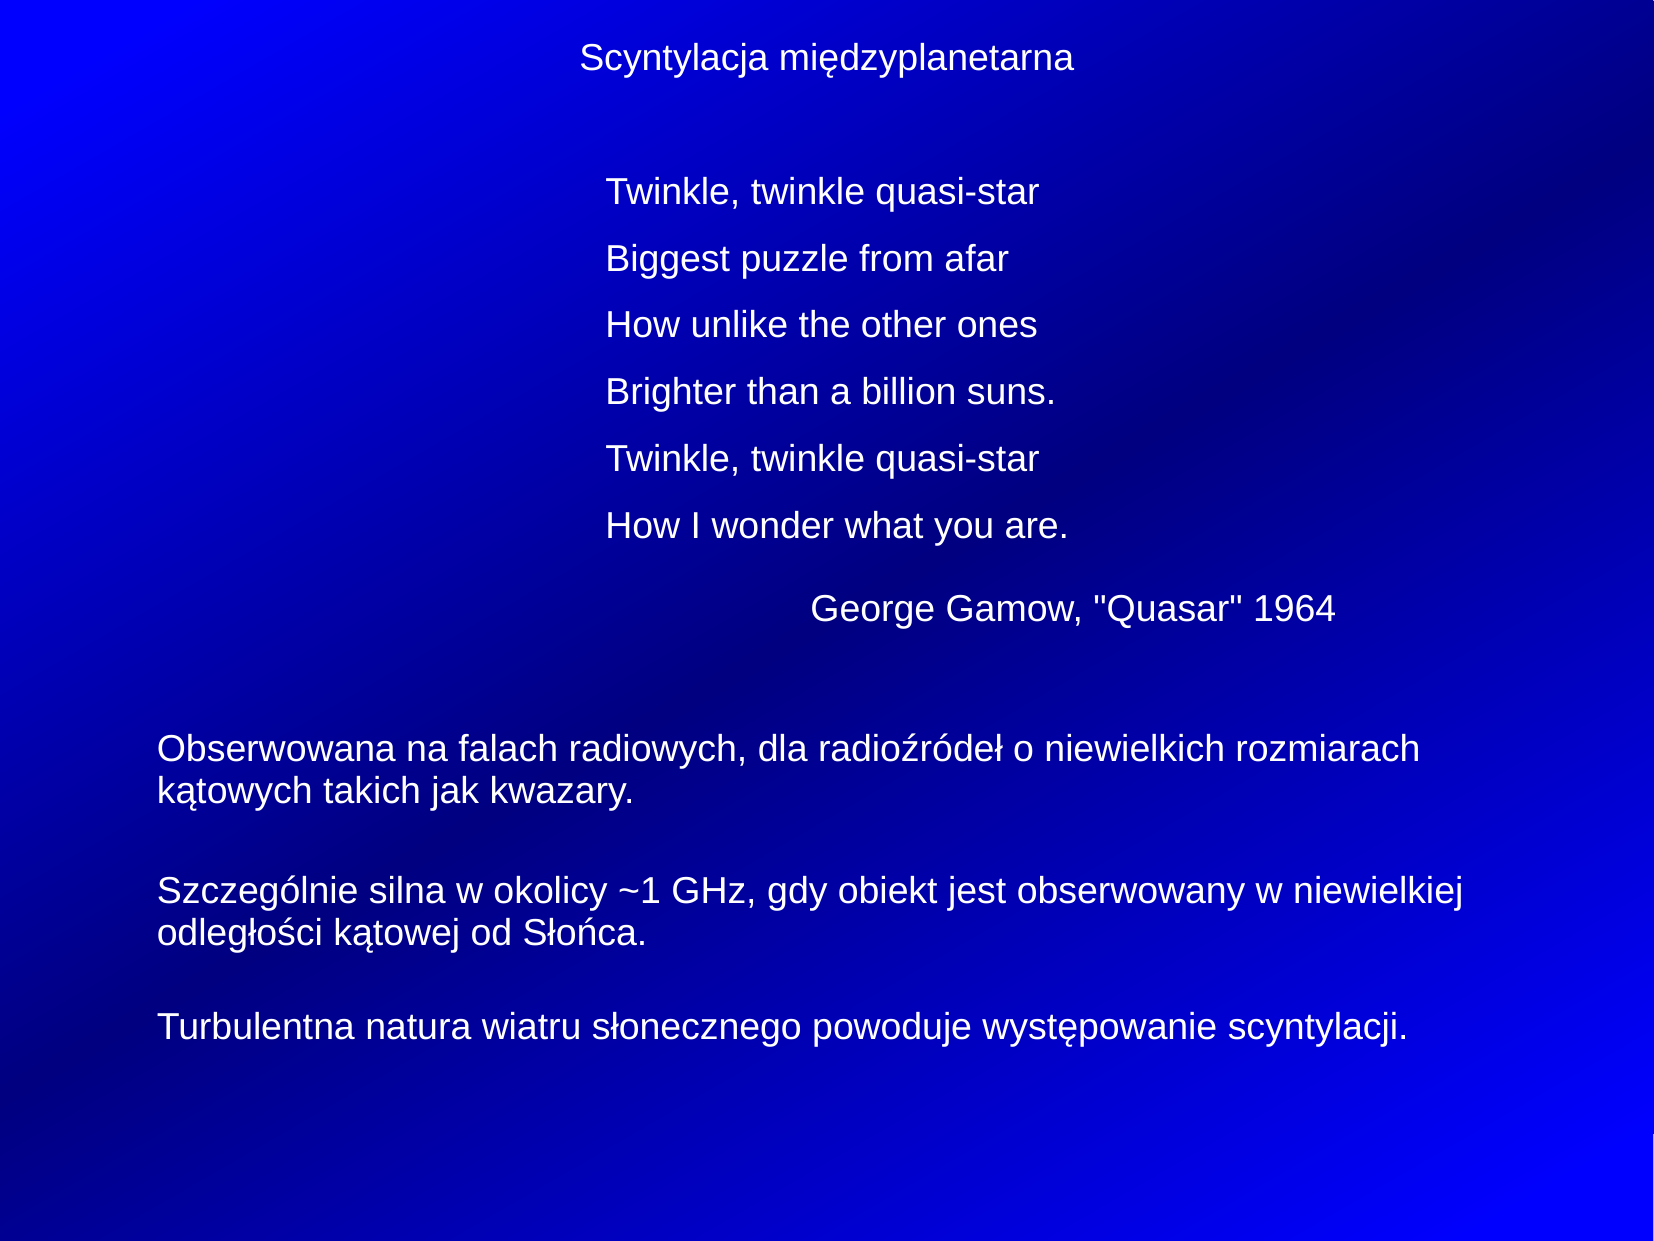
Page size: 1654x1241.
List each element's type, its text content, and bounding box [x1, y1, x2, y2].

text_box Scyntylacja międzyplanetarna [564, 29, 1089, 87]
text_box Turbulentna natura wiatru słonecznego powoduje występowanie scyntylacji. [142, 998, 1424, 1055]
text_box Twinkle, twinkle quasi-star Biggest puzzle from afar How unlike the other ones Brighter than a billion suns. Twinkle, twinkle quasi-star How I wonder what you are. [590, 162, 1093, 554]
text_box George Gamow, "Quasar" 1964 [795, 580, 1388, 638]
text_box Szczególnie silna w okolicy ~1 GHz, gdy obiekt jest obserwowany w niewielkiej odległości kątowej od Słońca. [142, 862, 1479, 962]
text_box Obserwowana na falach radiowych, dla radioźródeł o niewielkich rozmiarach kątowych takich jak kwazary. [142, 720, 1436, 820]
